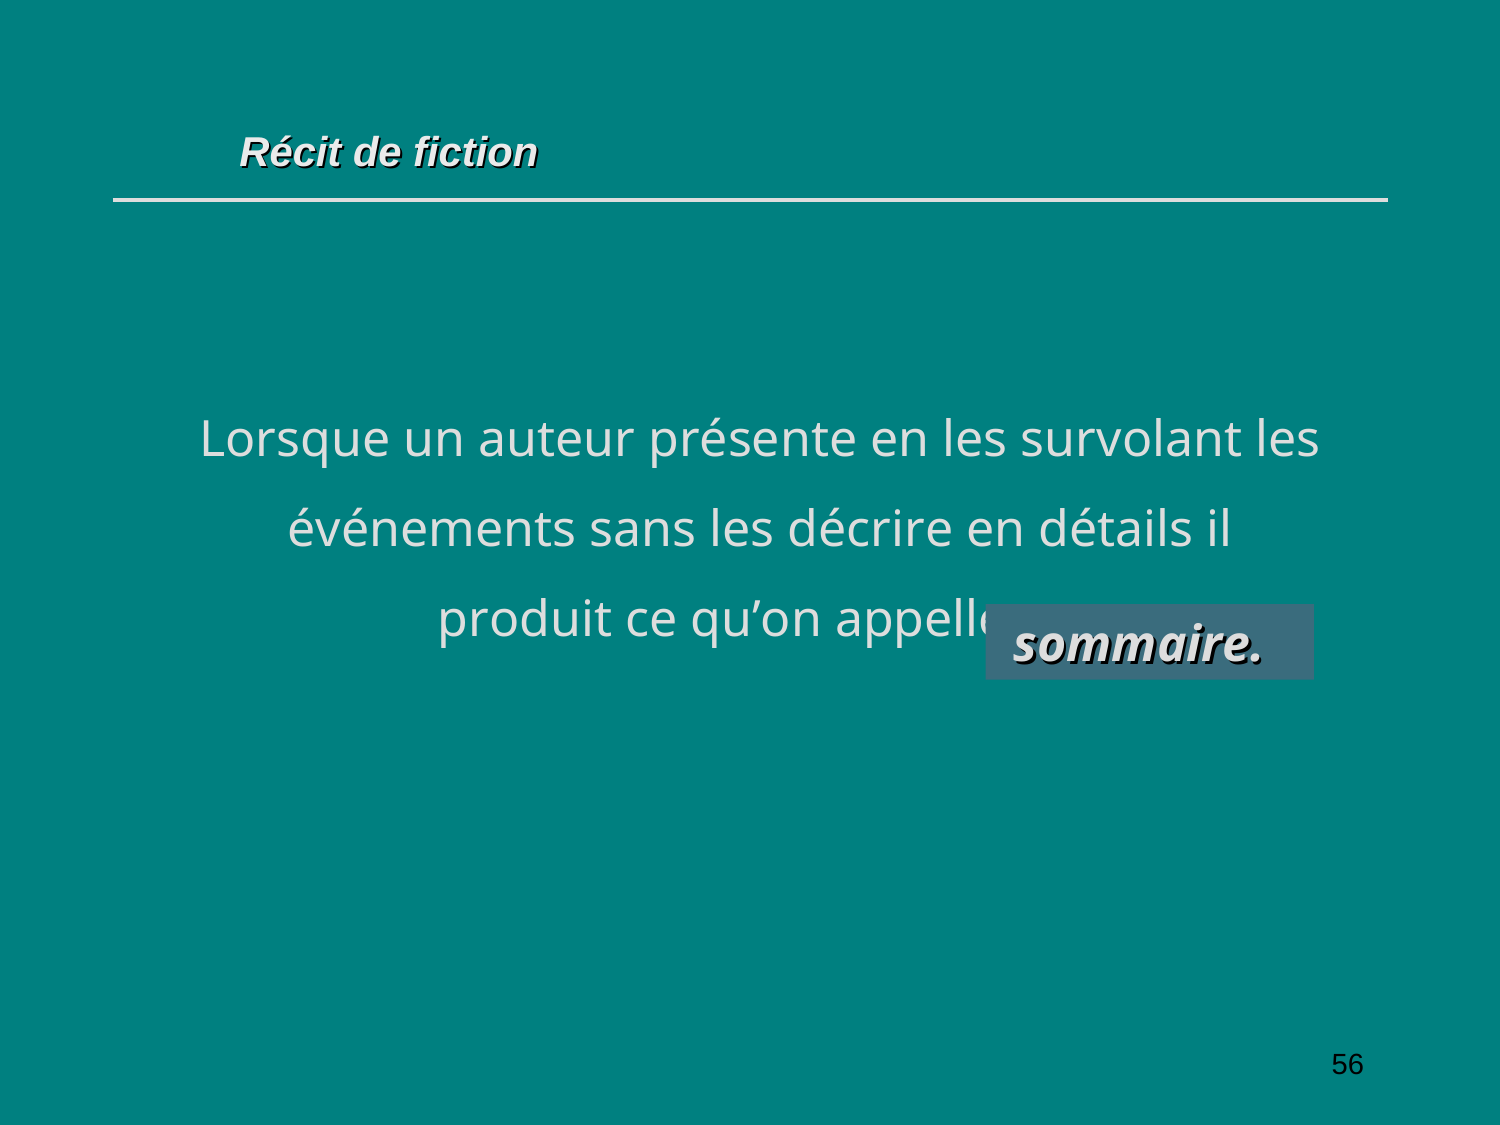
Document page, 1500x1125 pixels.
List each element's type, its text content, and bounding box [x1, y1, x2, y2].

text_box Récit de fiction [224, 116, 554, 183]
text_box Lorsque un auteur présente en les survolant les événements sans les décrire en détails il produit ce qu’on appelle un [182, 368, 1338, 655]
text_box sommaire. [985, 604, 1314, 680]
